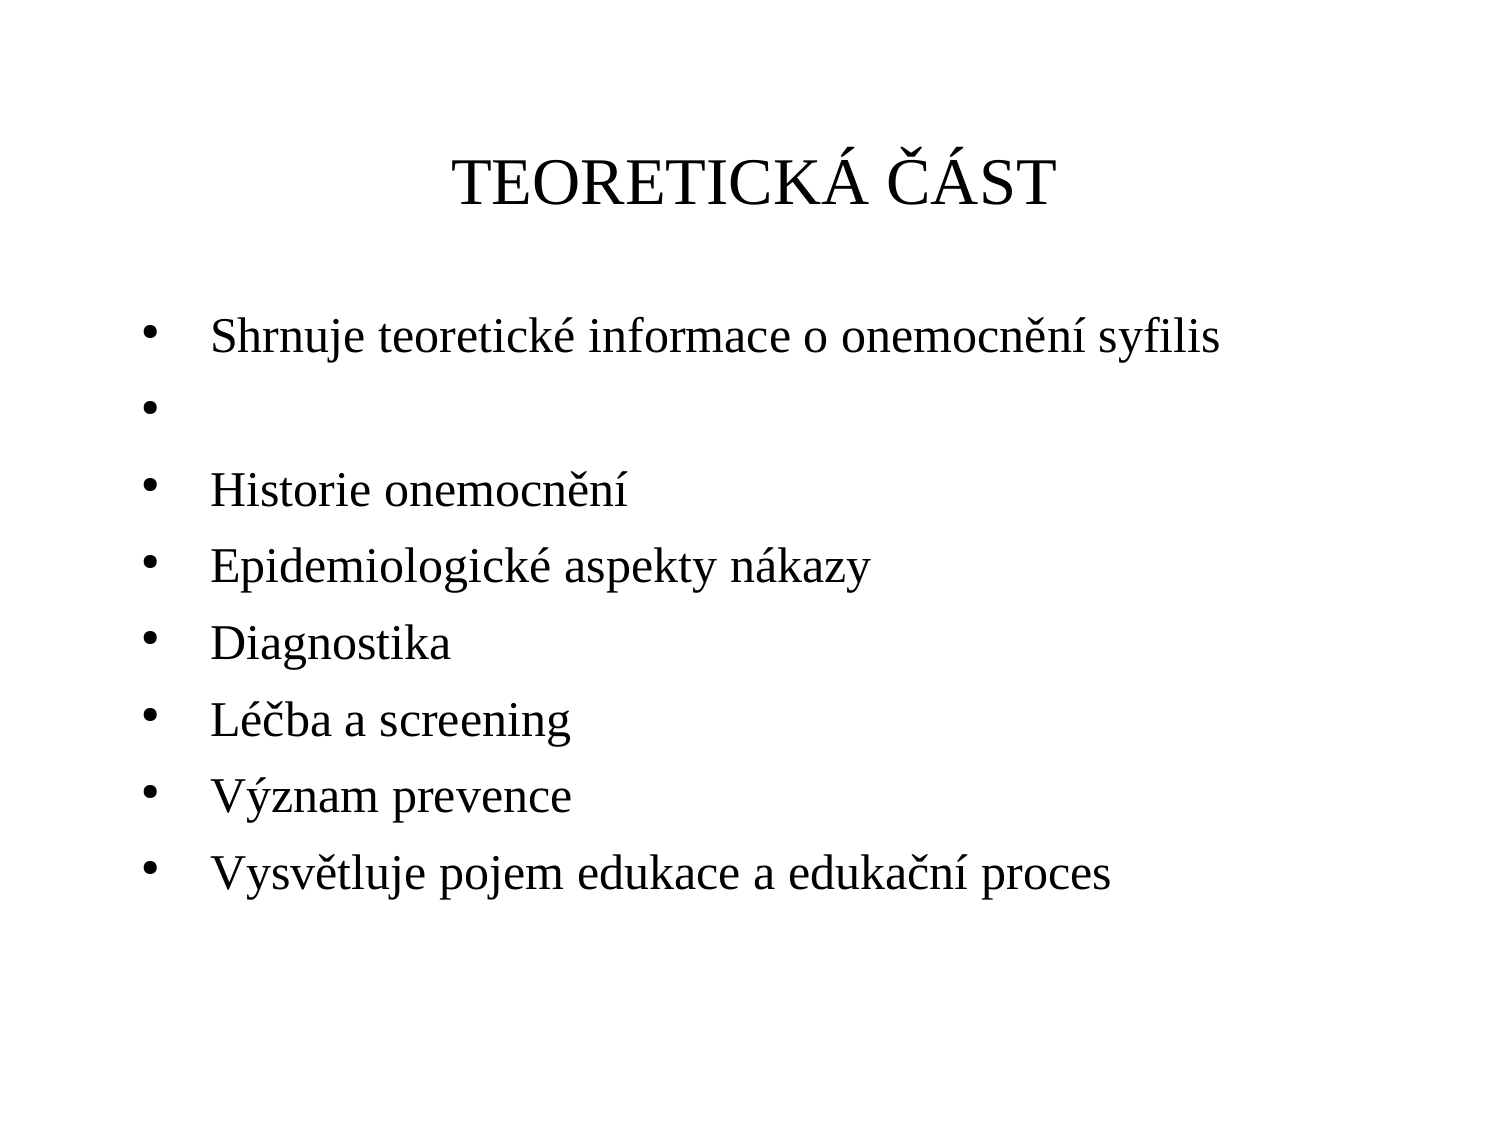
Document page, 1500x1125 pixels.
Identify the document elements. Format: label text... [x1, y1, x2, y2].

list Shrnuje teoretické informace o onemocnění syfilis Historie onemocnění Epidemiologické aspekty nákazy Diagnostika Léčba a screening Význam prevence Vysvětluje pojem edukace a edukační proces [126, 295, 1477, 1099]
title TEORETICKÁ ČÁST [79, 84, 1430, 272]
